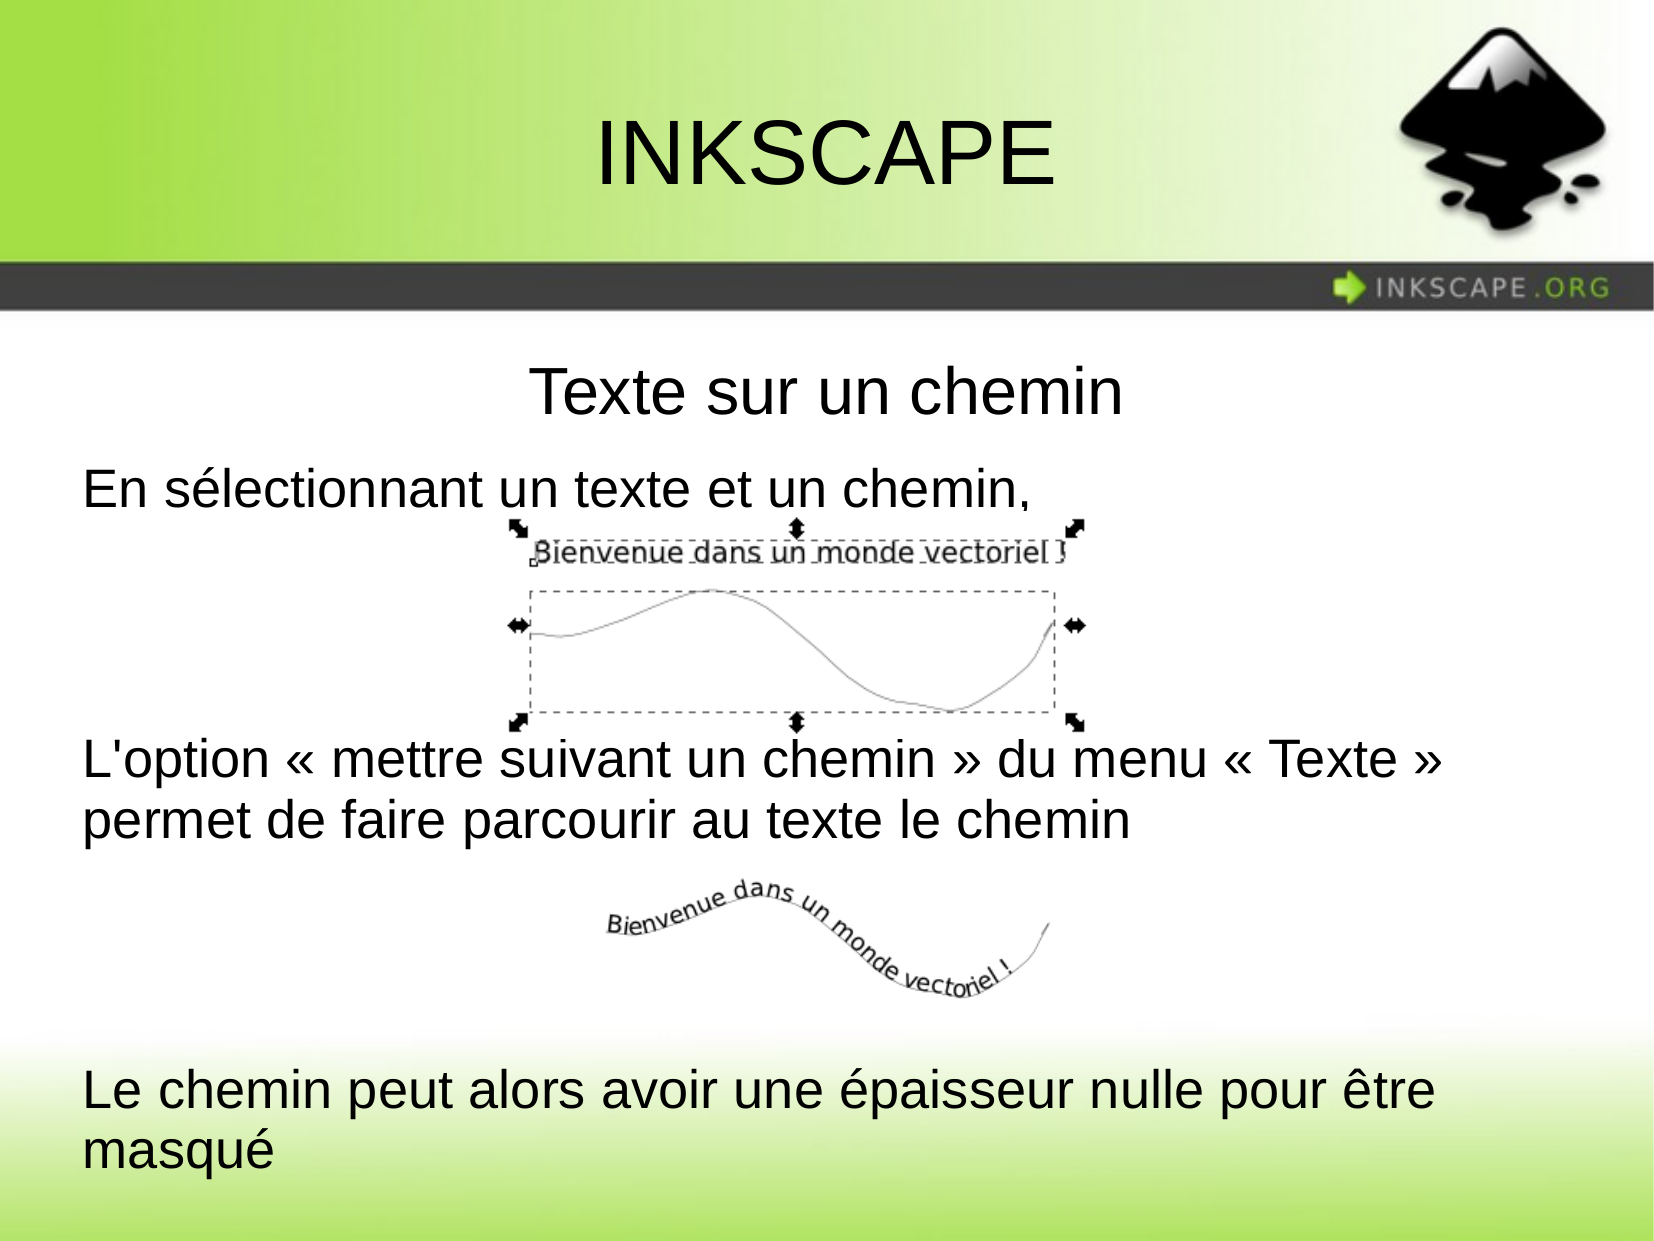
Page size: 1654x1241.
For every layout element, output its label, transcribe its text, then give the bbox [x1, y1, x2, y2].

picture [0, 0, 1654, 1241]
title INKSCAPE [82, 49, 1571, 257]
list Texte sur un chemin En sélectionnant un texte et un chemin, L'option « mettre suivant un chemin » du menu « Texte » permet de faire parcourir au texte le chemin Le chemin peut alors avoir une épaisseur nulle pour être masqué [82, 354, 1571, 1211]
